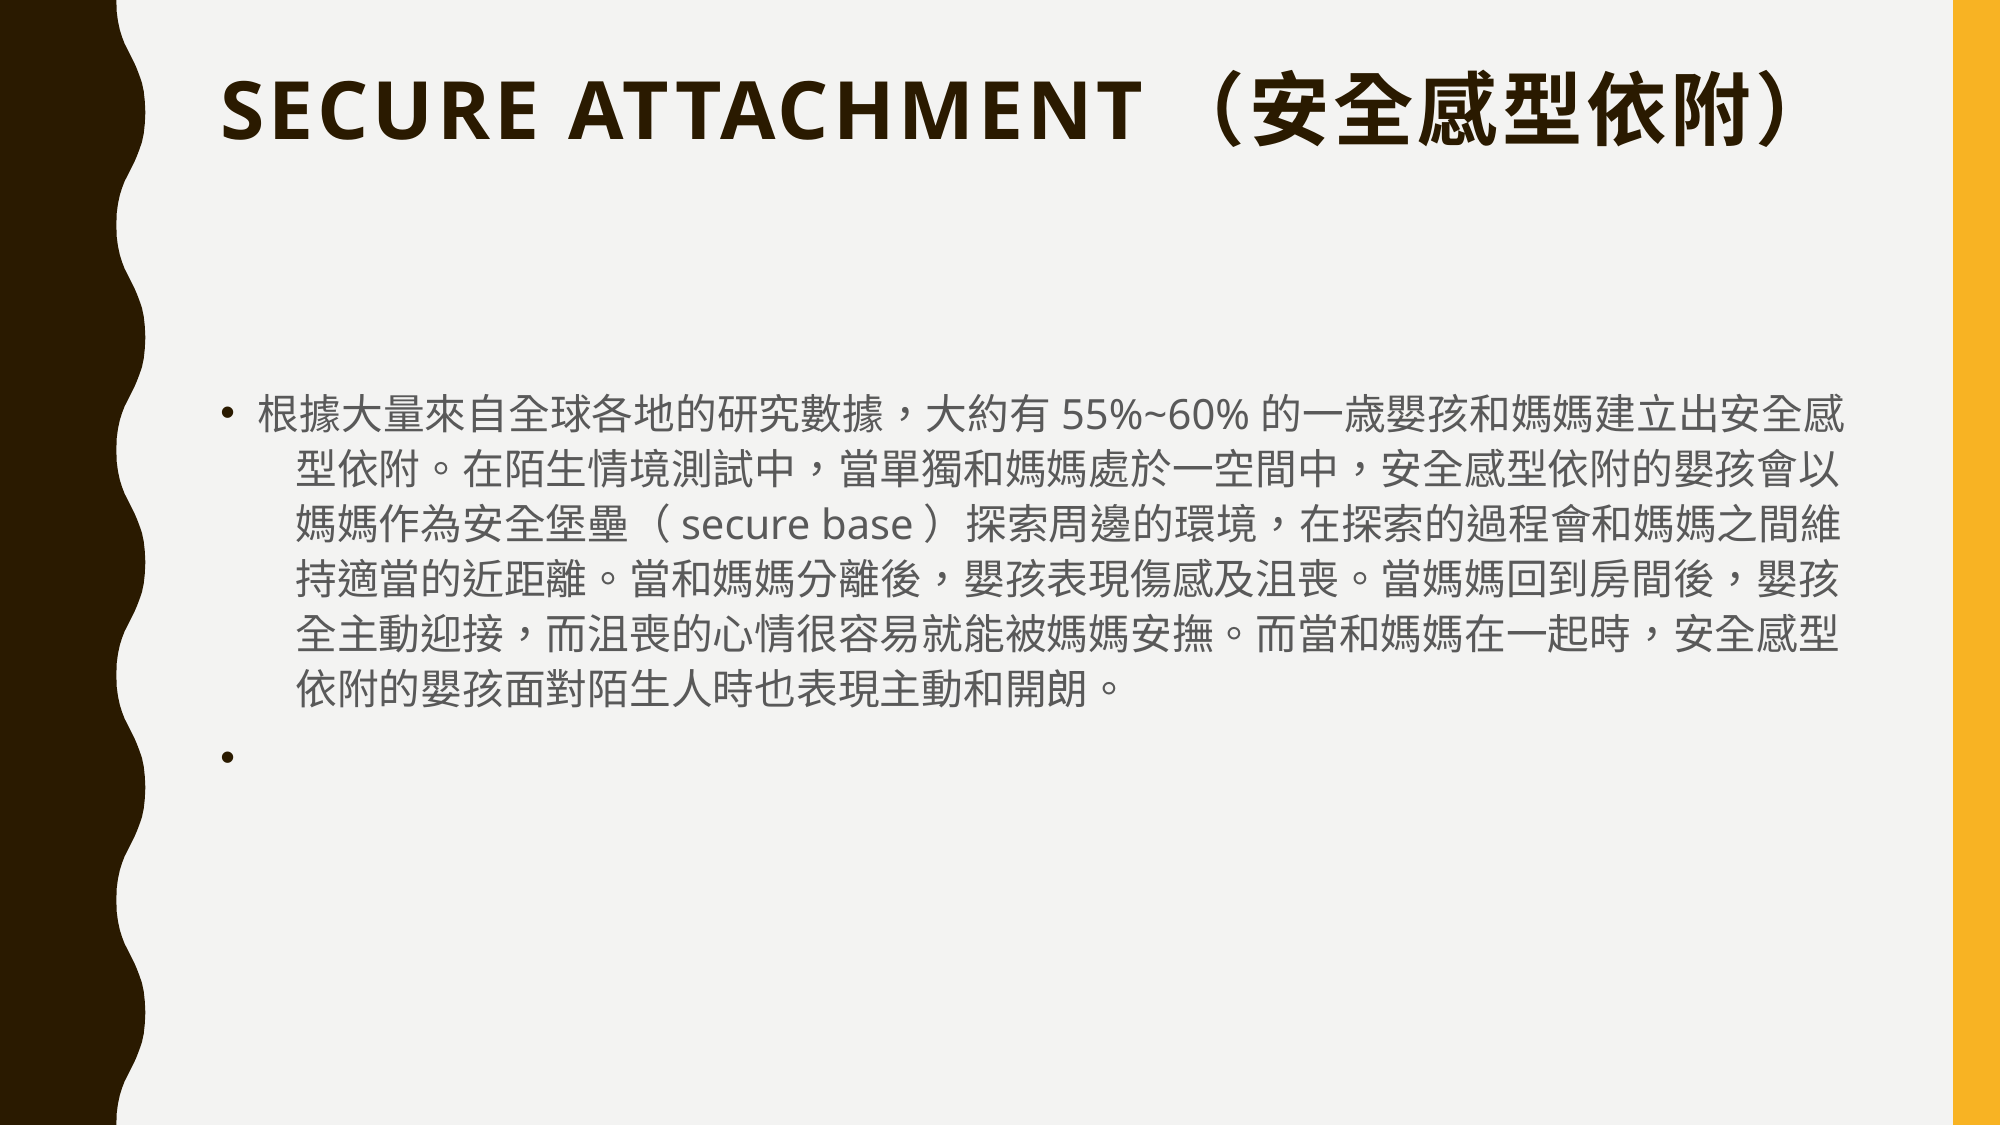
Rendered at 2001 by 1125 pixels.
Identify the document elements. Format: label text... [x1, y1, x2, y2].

list 根據大量來自全球各地的研究數據，大約有55%~60%的一歳嬰孩和媽媽建立出安全感型依附。在陌生情境測試中，當單獨和媽媽處於一空間中，安全感型依附的嬰孩會以媽媽作為安全堡壘（secure base）探索周邊的環境，在探索的過程會和媽媽之間維持適當的近距離。當和媽媽分離後，嬰孩表現傷感及沮喪。當媽媽回到房間後，嬰孩全主動迎接，而沮喪的心情很容易就能被媽媽安撫。而當和媽媽在一起時，安全感型依附的嬰孩面對陌生人時也表現主動和開朗。 [205, 375, 1876, 965]
title Secure Attachment（安全感型依附） [205, 62, 1876, 308]
